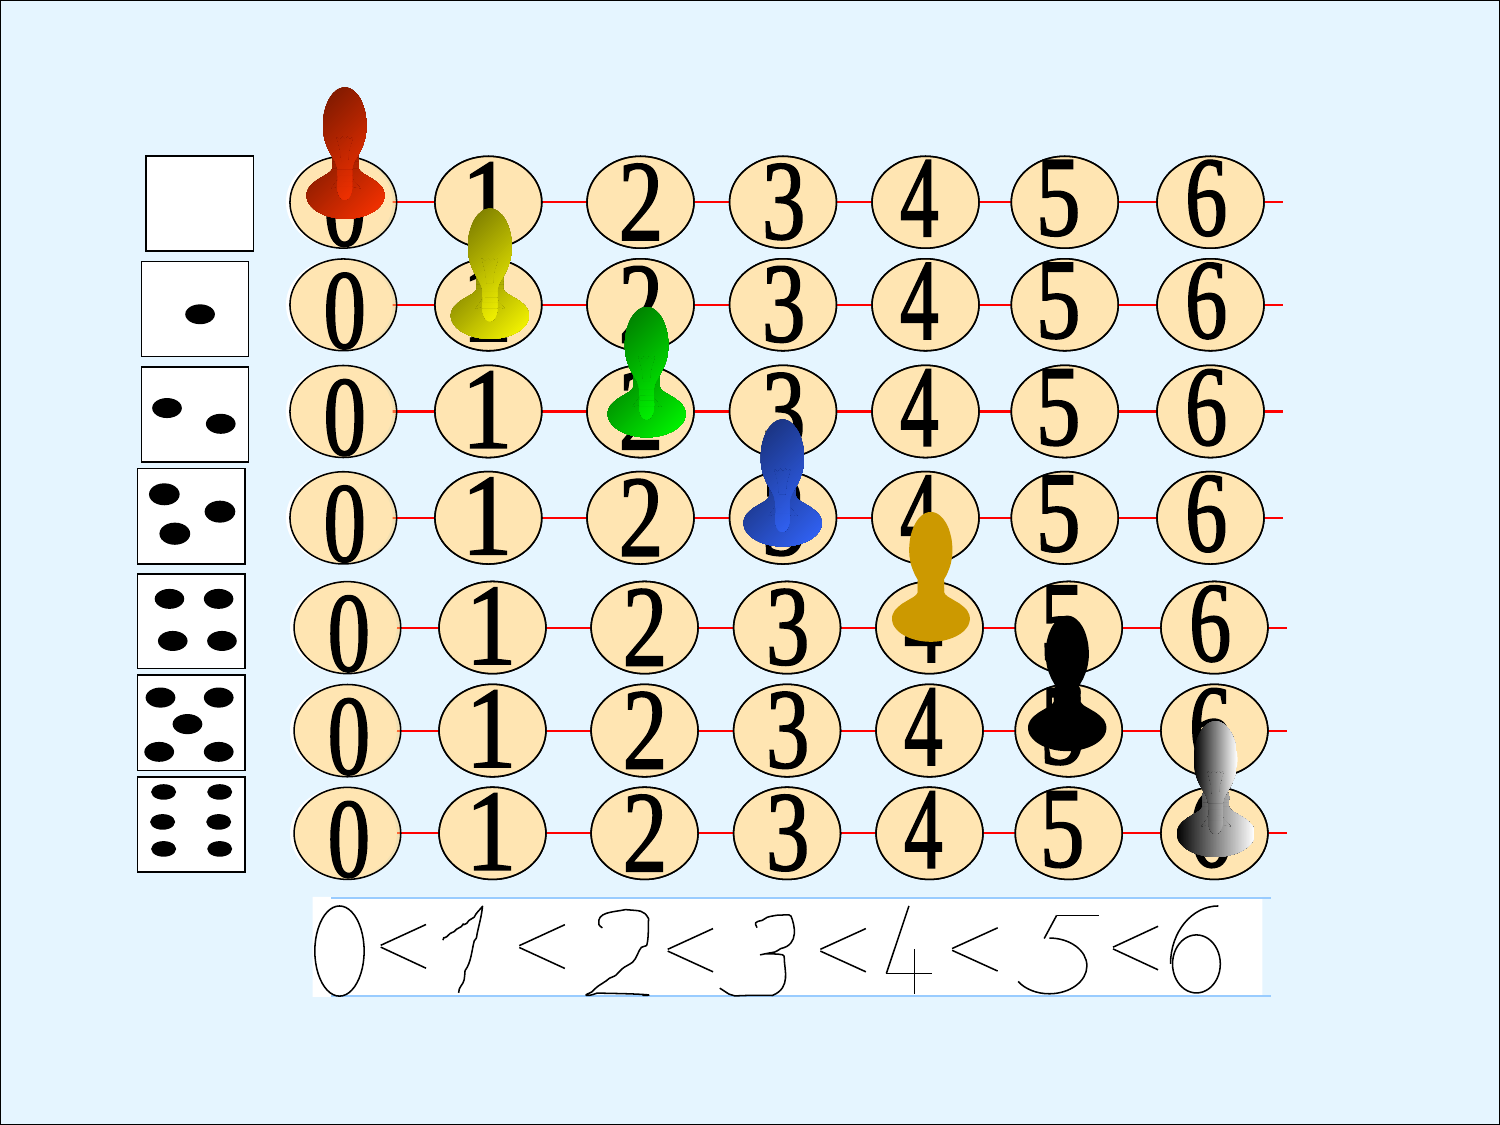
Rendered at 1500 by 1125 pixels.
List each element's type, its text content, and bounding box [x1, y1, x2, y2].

text_box 5 [1041, 475, 1077, 553]
text_box 3 [770, 794, 806, 872]
text_box 2 [626, 589, 663, 666]
text_box 1 [470, 371, 507, 448]
text_box 3 [766, 163, 802, 240]
text_box 1 [474, 587, 511, 665]
text_box 6 [1188, 369, 1225, 446]
text_box 4 [901, 262, 938, 340]
text_box 0 [326, 272, 363, 350]
text_box 0 [331, 801, 367, 878]
text_box 6 [1192, 585, 1229, 663]
text_box 0 [327, 217, 363, 247]
text_box 4 [901, 369, 938, 446]
text_box 1 [470, 274, 476, 281]
text_box 2 [622, 479, 659, 556]
text_box 3 [766, 266, 802, 343]
text_box 1 [470, 477, 507, 555]
text_box 1 [474, 793, 511, 870]
text_box 5 [1047, 585, 1077, 623]
text_box 4 [905, 791, 942, 868]
text_box 4 [901, 475, 931, 536]
text_box 5 [1041, 160, 1077, 237]
text_box 2 [622, 435, 659, 450]
text_box 4 [901, 160, 938, 237]
text_box 5 [1047, 688, 1054, 706]
text_box 4 [905, 637, 942, 663]
text_box 2 [624, 373, 633, 390]
text_box 0 [326, 379, 363, 456]
text_box [0, 0, 1500, 1125]
text_box 6 [1194, 796, 1202, 813]
text_box 3 [766, 544, 801, 556]
text_box 2 [626, 691, 663, 769]
text_box 2 [624, 266, 658, 307]
text_box 0 [331, 698, 367, 776]
text_box 6 [1196, 854, 1227, 868]
text_box 0 [326, 485, 363, 563]
text_box 0 [331, 595, 367, 673]
text_box 5 [1045, 748, 1081, 766]
text_box 3 [770, 691, 806, 769]
text_box 2 [622, 163, 659, 240]
text_box 3 [767, 372, 802, 436]
text_box 6 [1188, 262, 1225, 340]
text_box 1 [470, 337, 507, 342]
text_box 5 [1041, 369, 1077, 446]
text_box 3 [796, 486, 800, 500]
text_box 5 [1045, 791, 1081, 868]
text_box 6 [1188, 475, 1225, 553]
text_box 5 [1041, 262, 1077, 340]
text_box 3 [770, 589, 806, 666]
text_box 1 [470, 162, 493, 209]
text_box 6 [1192, 688, 1226, 746]
text_box 2 [622, 330, 626, 343]
text_box 4 [905, 688, 942, 766]
text_box 2 [626, 794, 663, 872]
text_box 1 [474, 690, 511, 768]
text_box 6 [1188, 160, 1225, 237]
